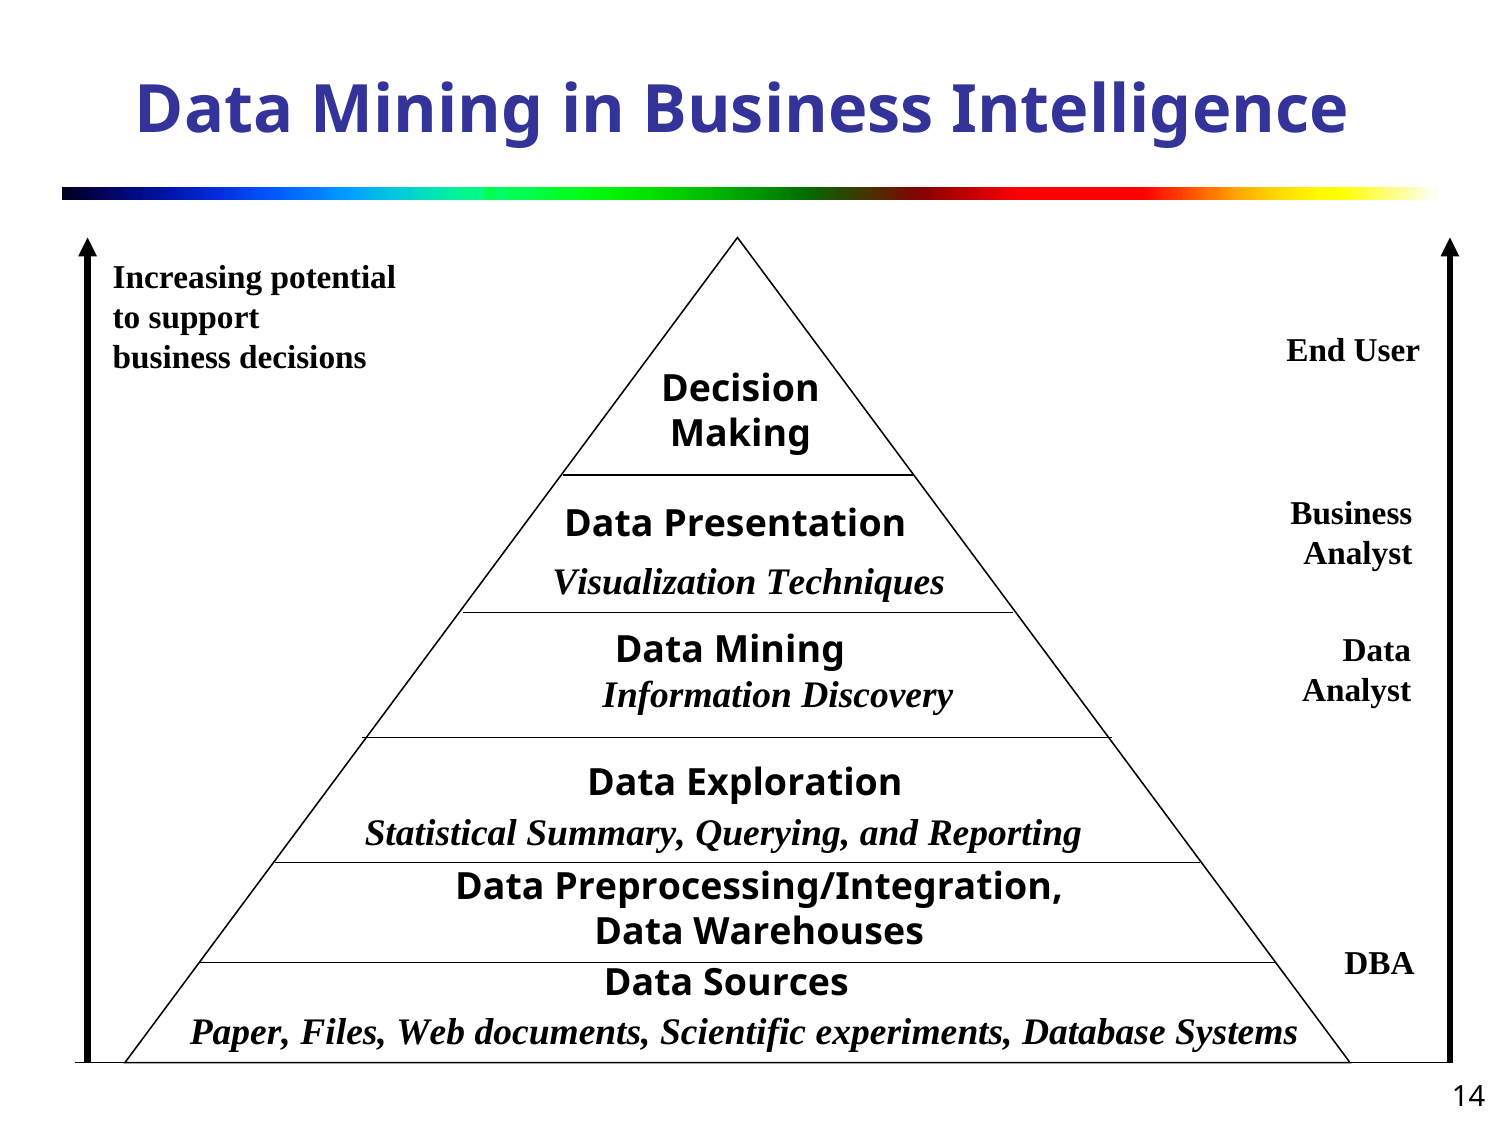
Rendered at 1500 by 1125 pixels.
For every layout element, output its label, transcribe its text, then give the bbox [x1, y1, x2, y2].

text_box Data Mining [600, 617, 893, 662]
text_box Data Presentation [549, 490, 922, 549]
text_box Data Preprocessing/Integration, Data Warehouses [440, 854, 1079, 960]
text_box Decision Making [629, 355, 852, 462]
text_box Visualization Techniques [537, 549, 961, 611]
text_box Paper, Files, Web documents, Scientific experiments, Database Systems [174, 999, 1343, 1061]
text_box Information Discovery [587, 662, 969, 723]
text_box Increasing potential to support business decisions [98, 247, 412, 383]
text_box <number> [1343, 1050, 1447, 1062]
text_box DBA [1329, 933, 1430, 989]
text_box Data Analyst [1286, 620, 1427, 717]
text_box <number> [1187, 1050, 1500, 1125]
text_box Data Sources [589, 949, 865, 999]
text_box Statistical Summary, Querying, and Reporting [350, 799, 1101, 861]
text_box End User [1271, 320, 1436, 377]
text_box Data Exploration [552, 749, 938, 799]
title Data Mining in Business Intelligence [37, 58, 1463, 154]
text_box Business Analyst [1271, 483, 1428, 579]
